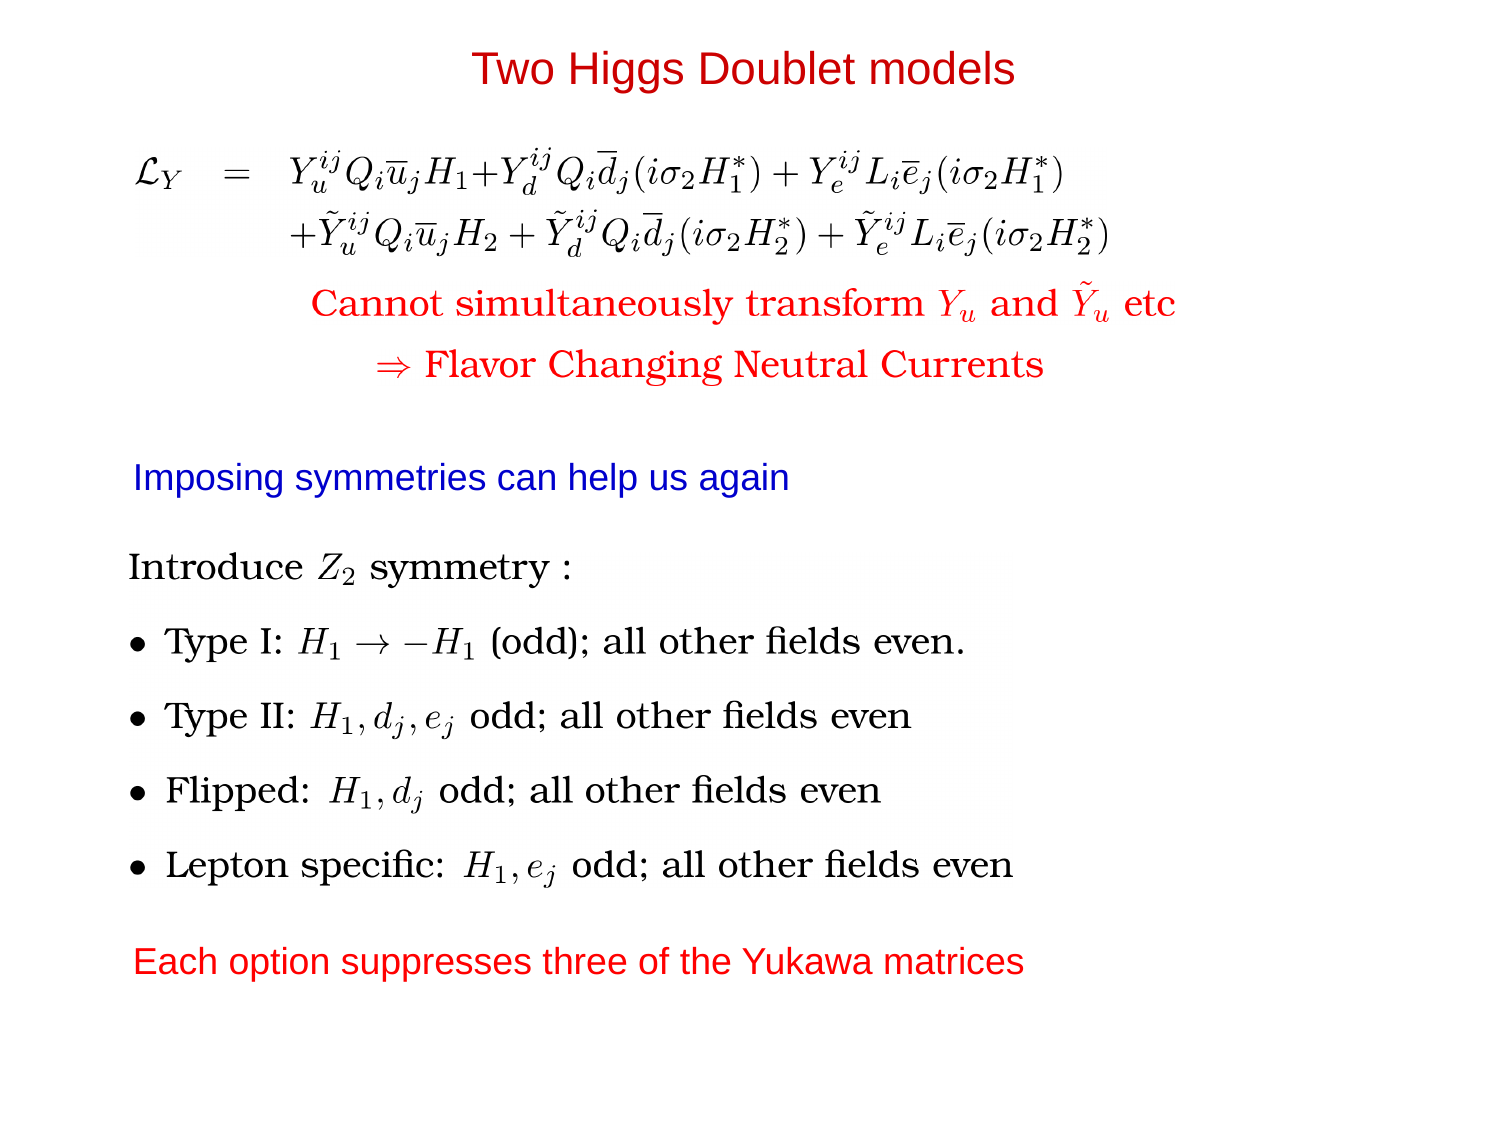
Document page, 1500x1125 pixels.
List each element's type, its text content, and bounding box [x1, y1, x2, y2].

picture [312, 281, 1175, 325]
text_box Two Higgs Doublet models [23, 35, 1477, 116]
picture [135, 147, 1107, 257]
picture [377, 349, 1043, 386]
text_box Imposing symmetries can help us again [118, 448, 1087, 548]
picture [129, 552, 1013, 888]
text_box Each option suppresses three of the Yukawa matrices [118, 933, 1052, 990]
